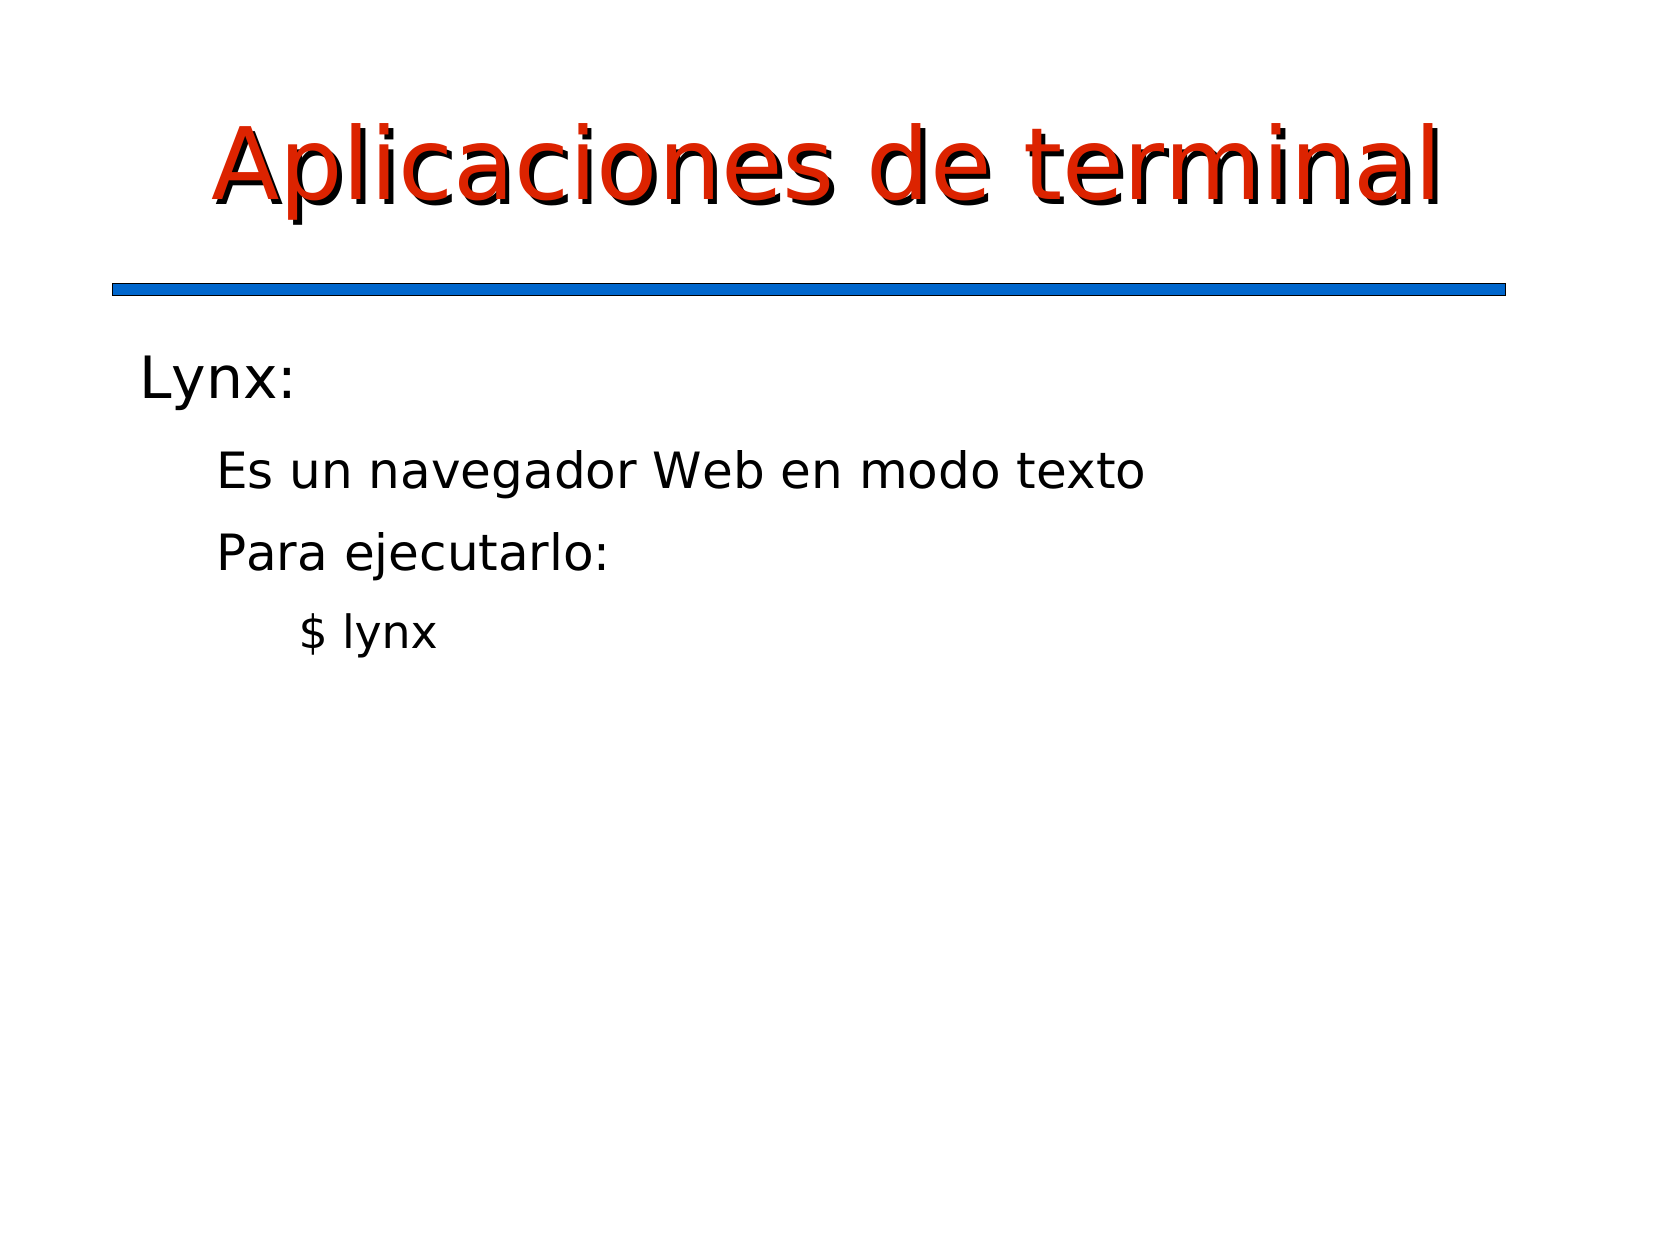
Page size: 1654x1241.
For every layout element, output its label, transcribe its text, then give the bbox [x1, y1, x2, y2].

title Aplicaciones de terminal [121, 61, 1534, 269]
list Lynx: Es un navegador Web en modo texto Para ejecutarlo: $ lynx [121, 344, 1534, 1127]
